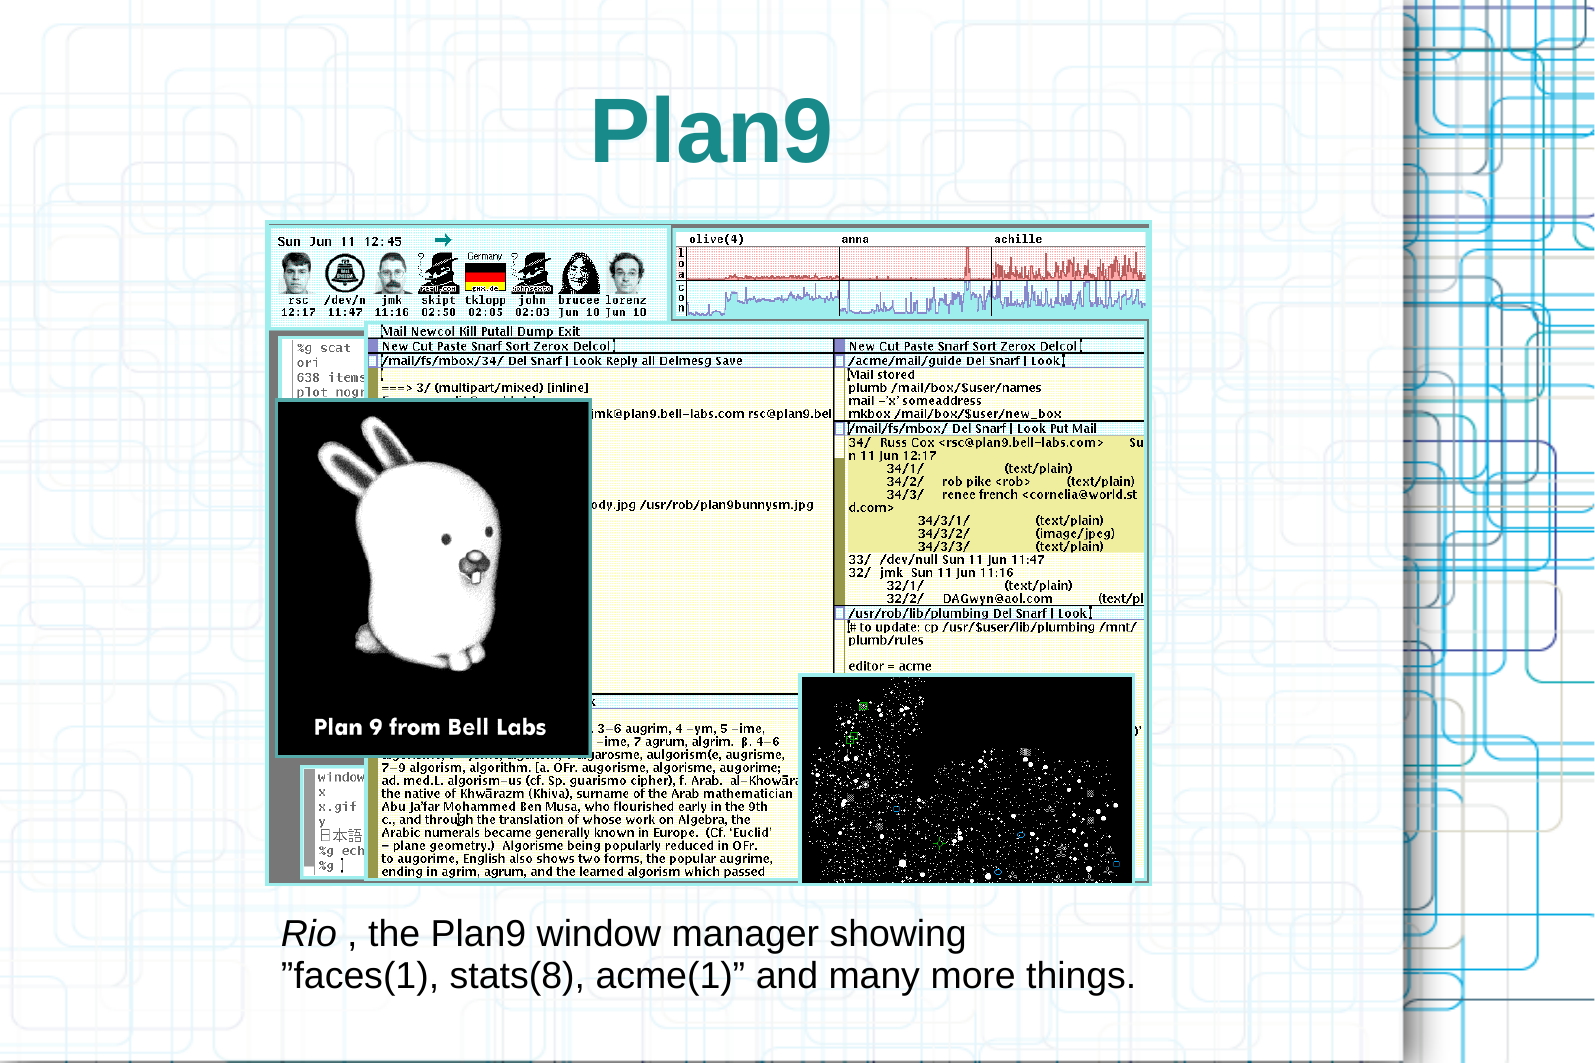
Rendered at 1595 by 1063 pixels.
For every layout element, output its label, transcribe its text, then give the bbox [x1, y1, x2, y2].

picture [0, 0, 1595, 1063]
title Plan9 [56, 49, 1367, 213]
text_box Rio , the Plan9 window manager showing ”faces(1), stats(8), acme(1)” and many more things. [266, 905, 1152, 1004]
